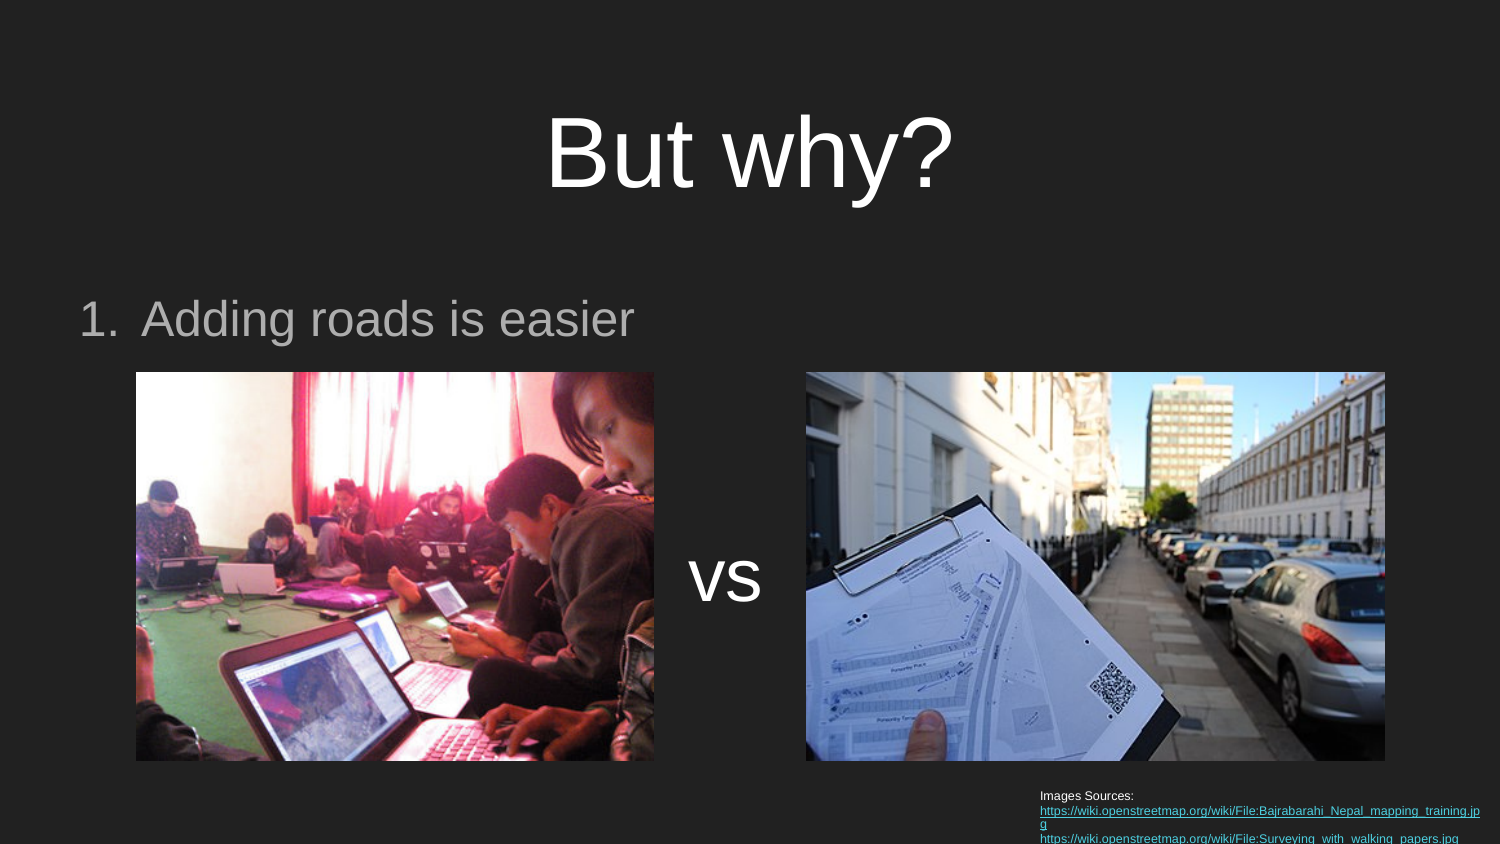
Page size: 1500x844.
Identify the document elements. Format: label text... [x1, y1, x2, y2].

picture [806, 372, 1385, 761]
title But why? [51, 72, 1449, 220]
text_box Images Sources: https://wiki.openstreetmap.org/wiki/File:Bajrabarahi_Nepal_mapping_training.jpg https://wiki.openstreetmap.org/wiki/File:Surveying_with_walking_papers.jpg [1025, 773, 1500, 844]
picture [136, 372, 654, 761]
text_box vs [673, 511, 788, 632]
list Adding roads is easier [51, 262, 1449, 750]
